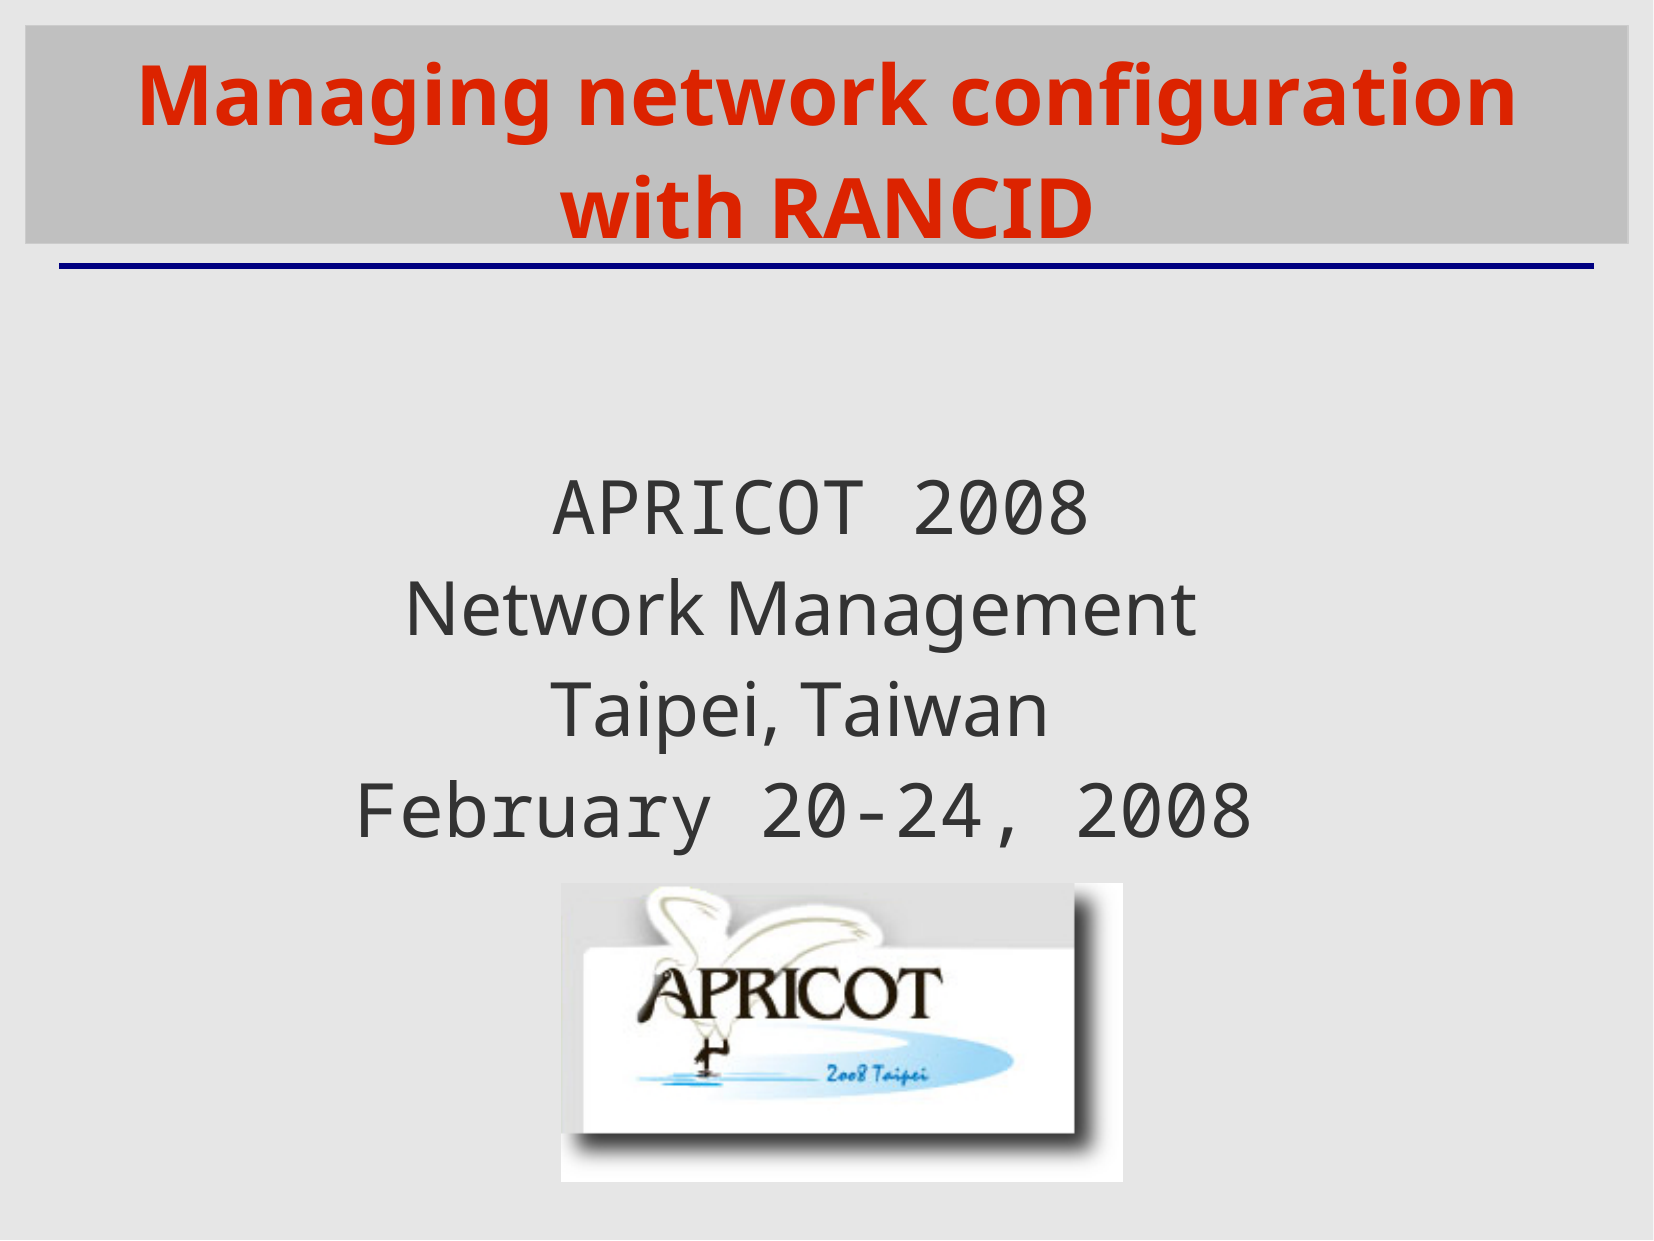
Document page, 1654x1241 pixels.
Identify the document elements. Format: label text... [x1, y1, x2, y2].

subtitle APRICOT 2008 Network Management Taipei, Taiwan February 20-24, 2008 [84, 294, 1524, 1118]
title Managing network configuration with RANCID [121, 46, 1534, 254]
picture [561, 883, 1123, 1182]
